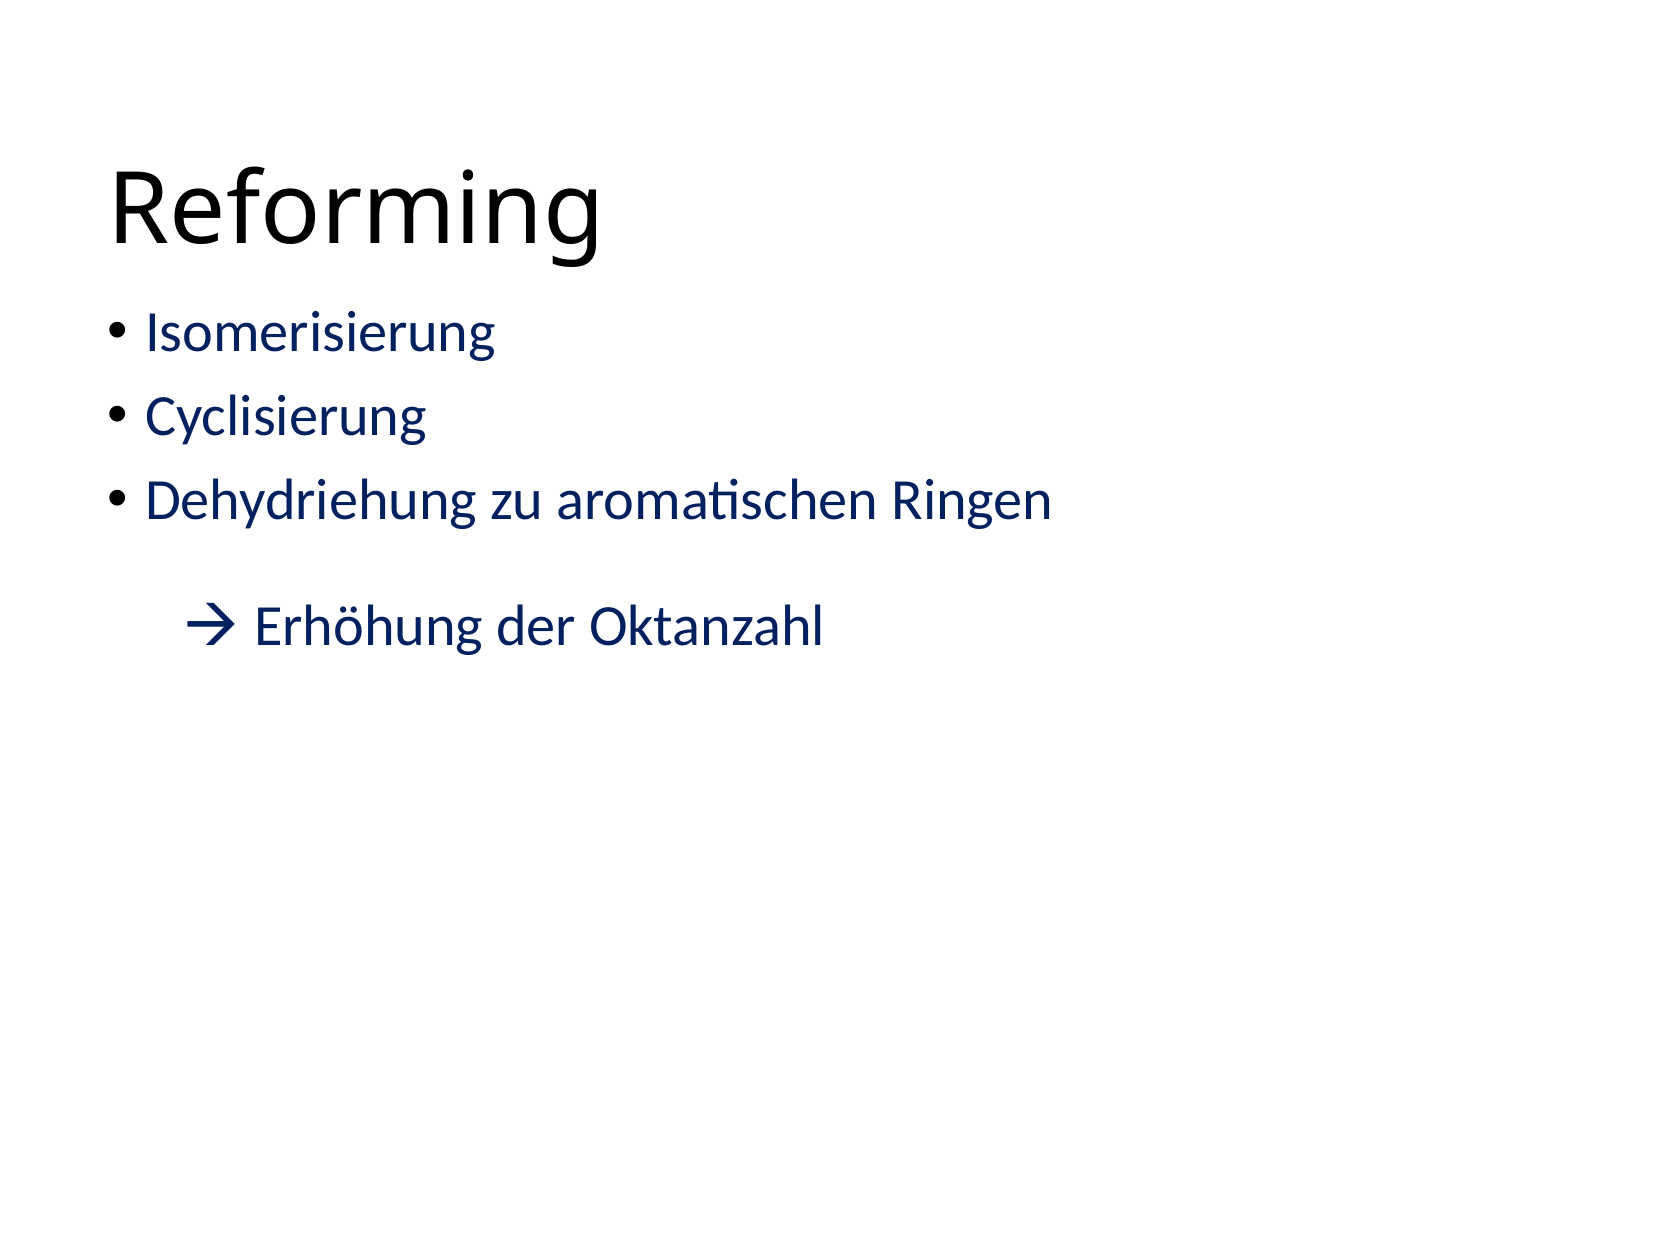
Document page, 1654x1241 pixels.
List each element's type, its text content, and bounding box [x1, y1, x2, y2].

title Reforming [92, 74, 1251, 293]
list Isomerisierung Cyclisierung Dehydriehung zu aromatischen Ringen  Erhöhung der Oktanzahl [92, 293, 1251, 948]
